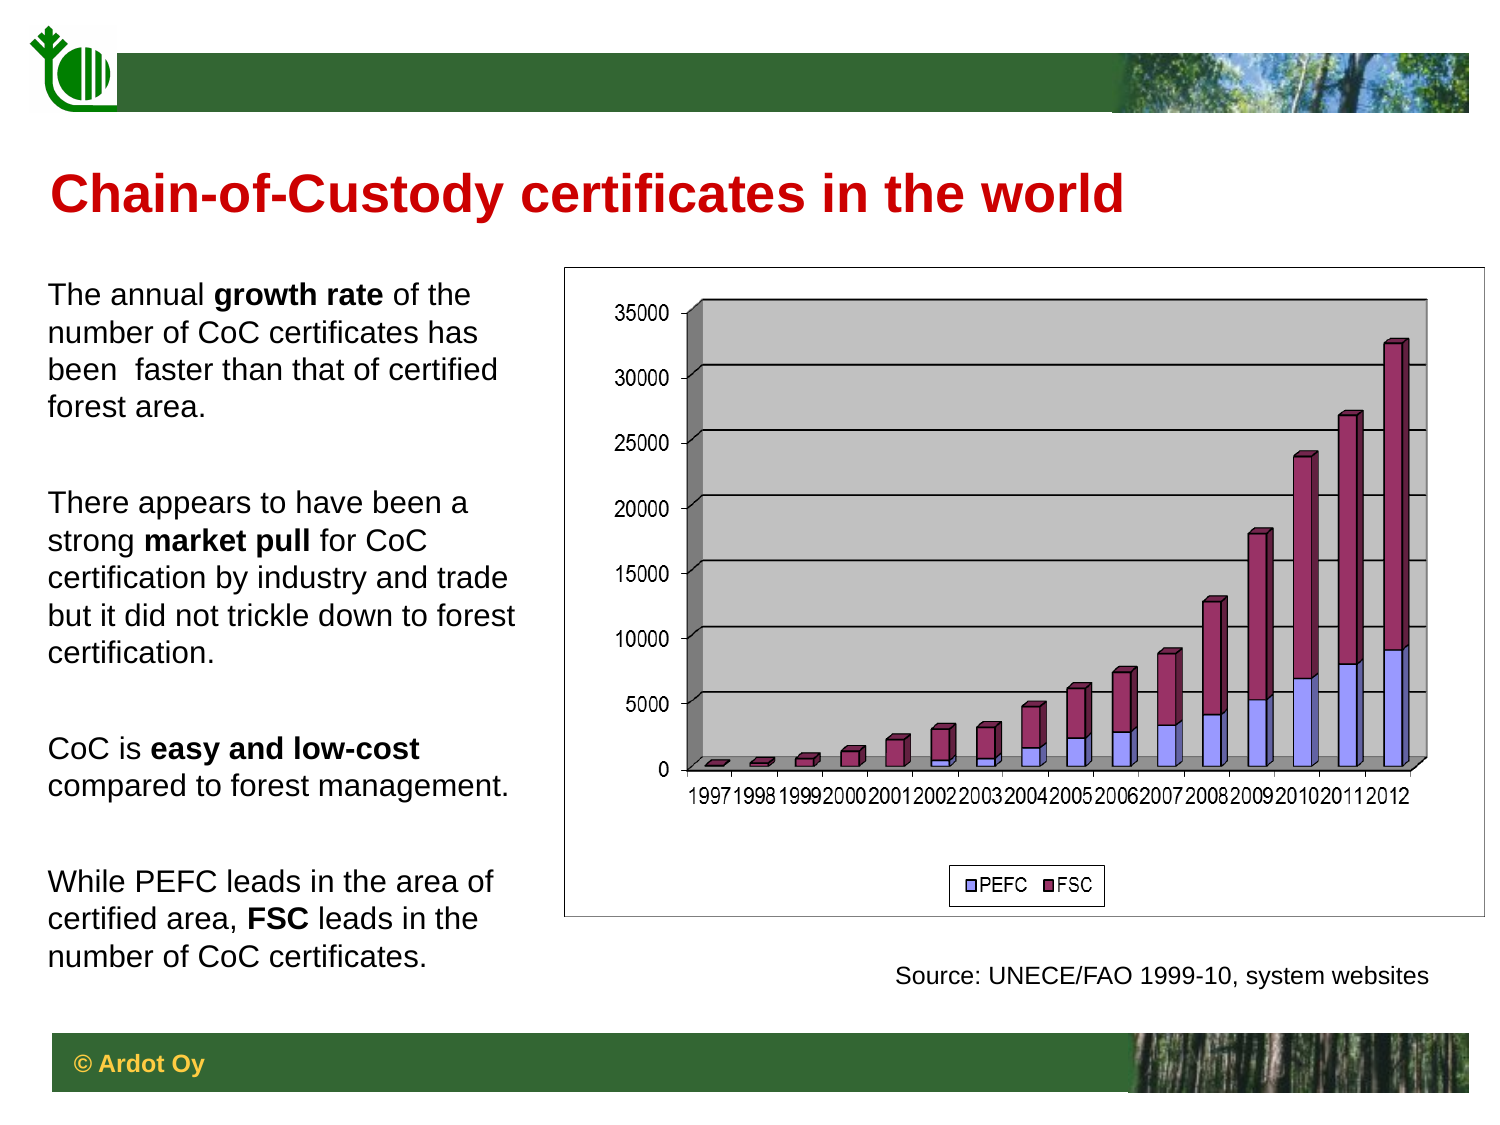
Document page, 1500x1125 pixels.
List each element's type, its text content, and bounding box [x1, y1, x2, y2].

list The annual growth rate of the number of CoC certificates has been faster than that of certified forest area. There appears to have been a strong market pull for CoC certification by industry and trade but it did not trickle down to forest certification. CoC is easy and low-cost compared to forest management. While PEFC leads in the area of certified area, FSC leads in the number of CoC certificates. [32, 267, 565, 989]
picture [564, 267, 1485, 917]
title Chain-of-Custody certificates in the world [2, 149, 1176, 232]
text_box Source: UNECE/FAO 1999-10, system websites [868, 952, 1465, 998]
